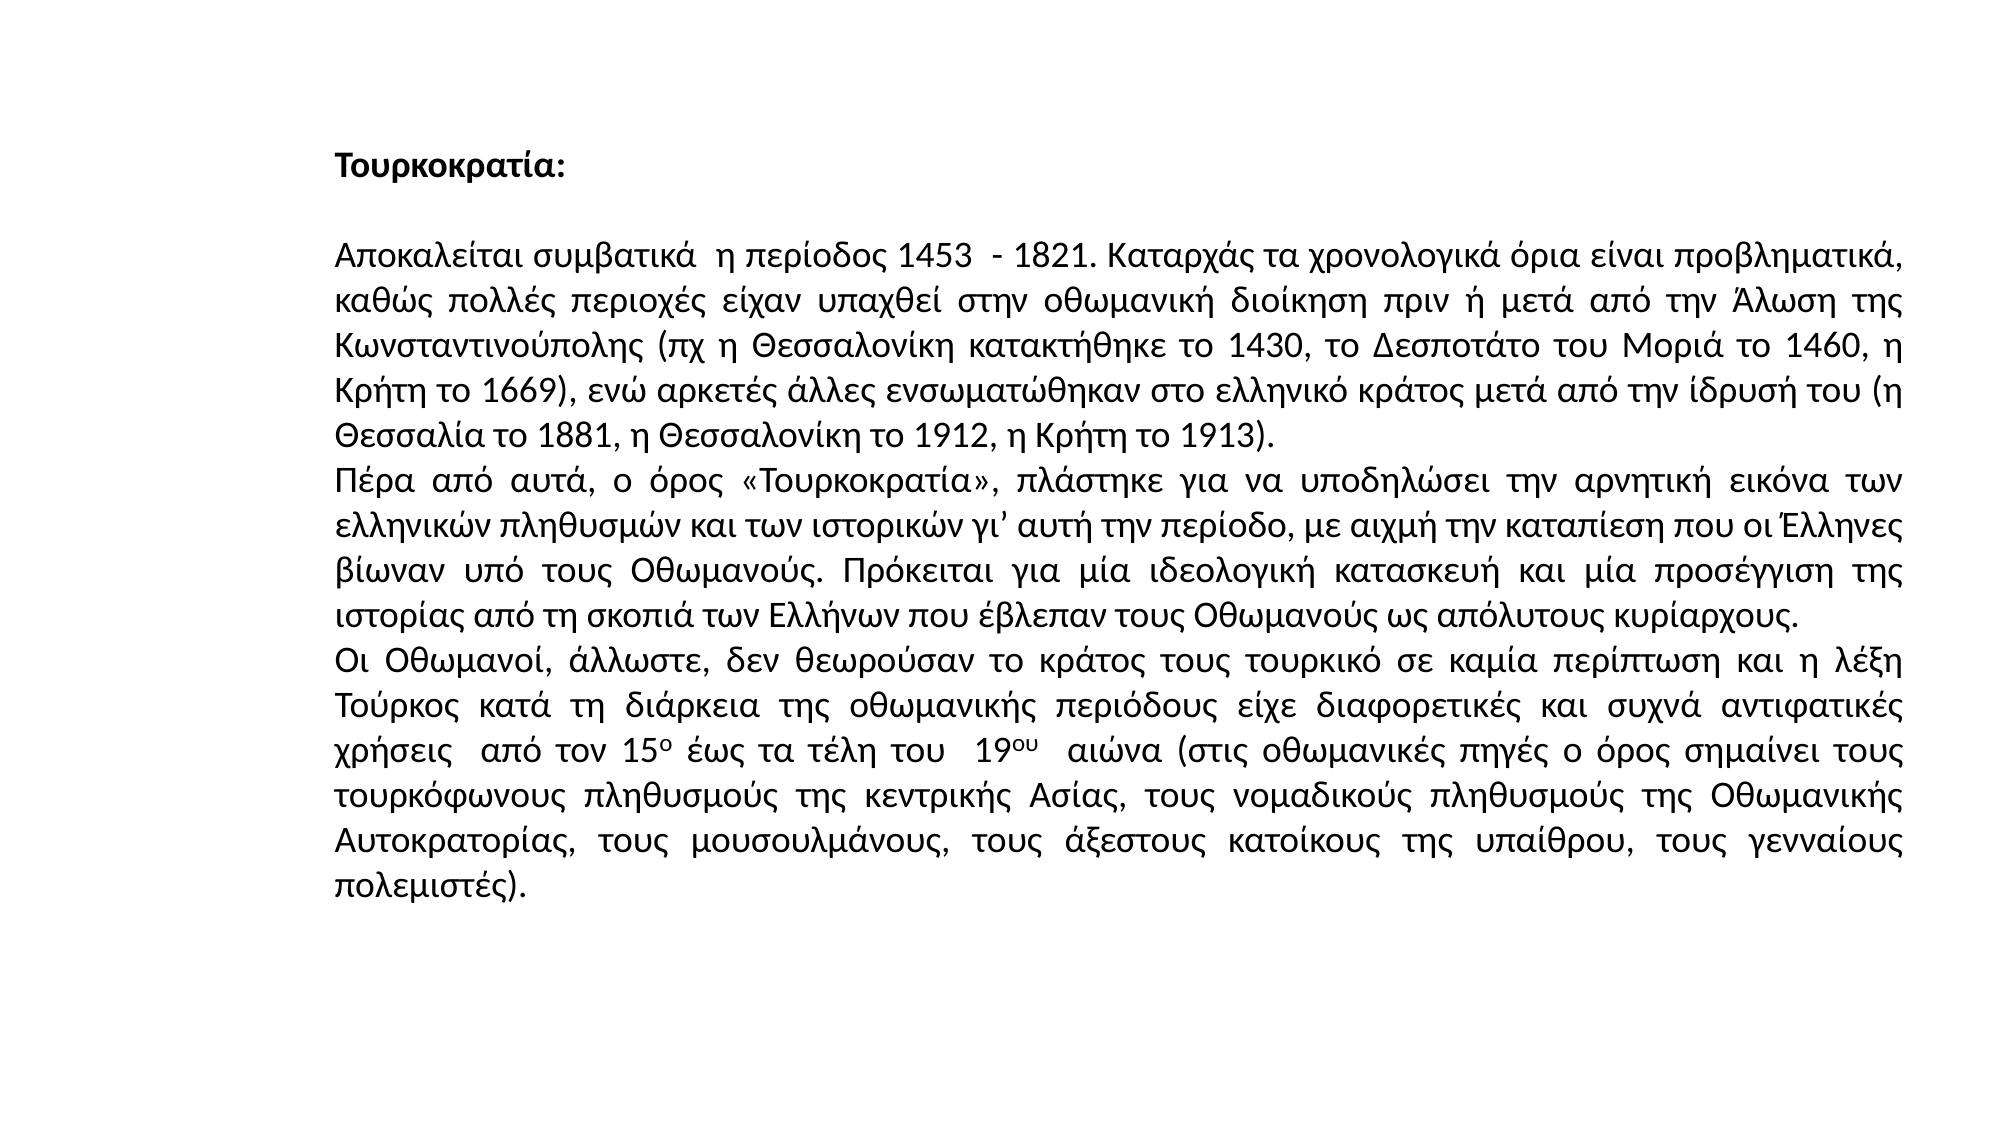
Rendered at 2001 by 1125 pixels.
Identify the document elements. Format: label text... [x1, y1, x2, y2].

text_box Τουρκοκρατία: Αποκαλείται συμβατικά η περίοδος 1453 - 1821. Καταρχάς τα χρονολογικά όρια είναι προβληματικά, καθώς πολλές περιοχές είχαν υπαχθεί στην οθωμανική διοίκηση πριν ή μετά από την Άλωση της Κωνσταντινούπολης (πχ η Θεσσαλονίκη κατακτήθηκε το 1430, το Δεσποτάτο του Μοριά το 1460, η Κρήτη το 1669), ενώ αρκετές άλλες ενσωματώθηκαν στο ελληνικό κράτος μετά από την ίδρυσή του (η Θεσσαλία το 1881, η Θεσσαλονίκη το 1912, η Κρήτη το 1913). Πέρα από αυτά, ο όρος «Τουρκοκρατία», πλάστηκε για να υποδηλώσει την αρνητική εικόνα των ελληνικών πληθυσμών και των ιστορικών γι’ αυτή την περίοδο, με αιχμή την καταπίεση που οι Έλληνες βίωναν υπό τους Οθωμανούς. Πρόκειται για μία ιδεολογική κατασκευή και μία προσέγγιση της ιστορίας από τη σκοπιά των Ελλήνων που έβλεπαν τους Οθωμανούς ως απόλυτους κυρίαρχους. Οι Οθωμανοί, άλλωστε, δεν θεωρούσαν το κράτος τους τουρκικό σε καμία περίπτωση και η λέξη Τούρκος κατά τη διάρκεια της οθωμανικής περιόδους είχε διαφορετικές και συχνά αντιφατικές χρήσεις από τον 15ο έως τα τέλη του 19ου αιώνα (στις οθωμανικές πηγές ο όρος σημαίνει τους τουρκόφωνους πληθυσμούς της κεντρικής Ασίας, τους νομαδικούς πληθυσμούς της Οθωμανικής Αυτοκρατορίας, τους μουσουλμάνους, τους άξεστους κατοίκους της υπαίθρου, τους γενναίους πολεμιστές). [319, 132, 1920, 921]
